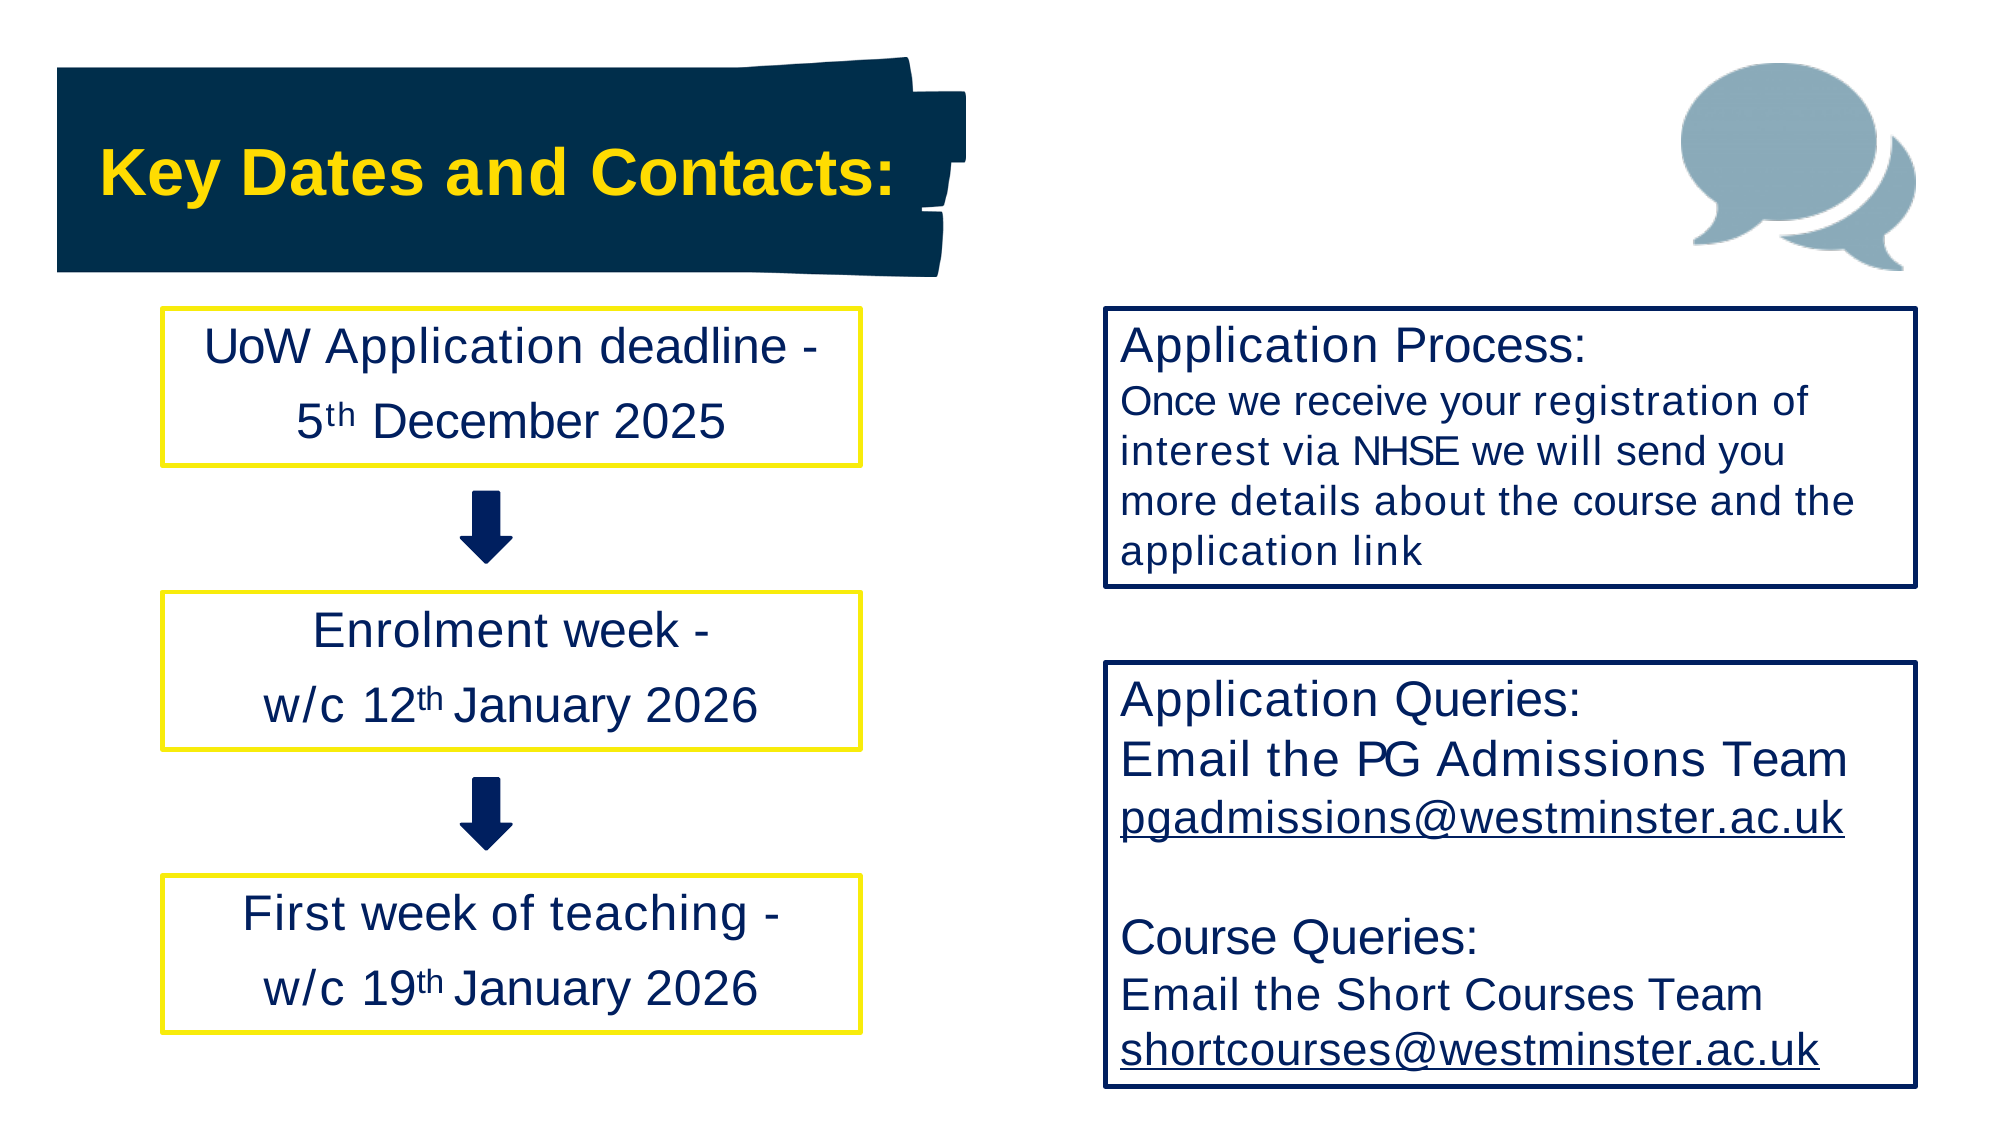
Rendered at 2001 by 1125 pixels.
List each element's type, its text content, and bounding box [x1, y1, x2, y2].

picture [57, 57, 966, 277]
text_box [467, 494, 505, 559]
text_box Enrolment week - w/c 12th January 2026 [162, 591, 861, 750]
text_box Application Queries: Email the PG Admissions Team pgadmissions@westminster.ac.uk Course Queries: Email the Short Courses Team shortcourses@westminster.ac.uk [1105, 662, 1916, 1087]
text_box First week of teaching - w/c 19th January 2026 [162, 875, 861, 1033]
title Key Dates and Contacts: [70, 77, 927, 250]
text_box Application Process: Once we receive your registration of interest via NHSE we will send you more details about the course and the application link [1105, 308, 1916, 587]
picture [1681, 63, 1916, 271]
text_box UoW Application deadline - 5th December 2025 [162, 308, 861, 466]
text_box [467, 781, 506, 846]
